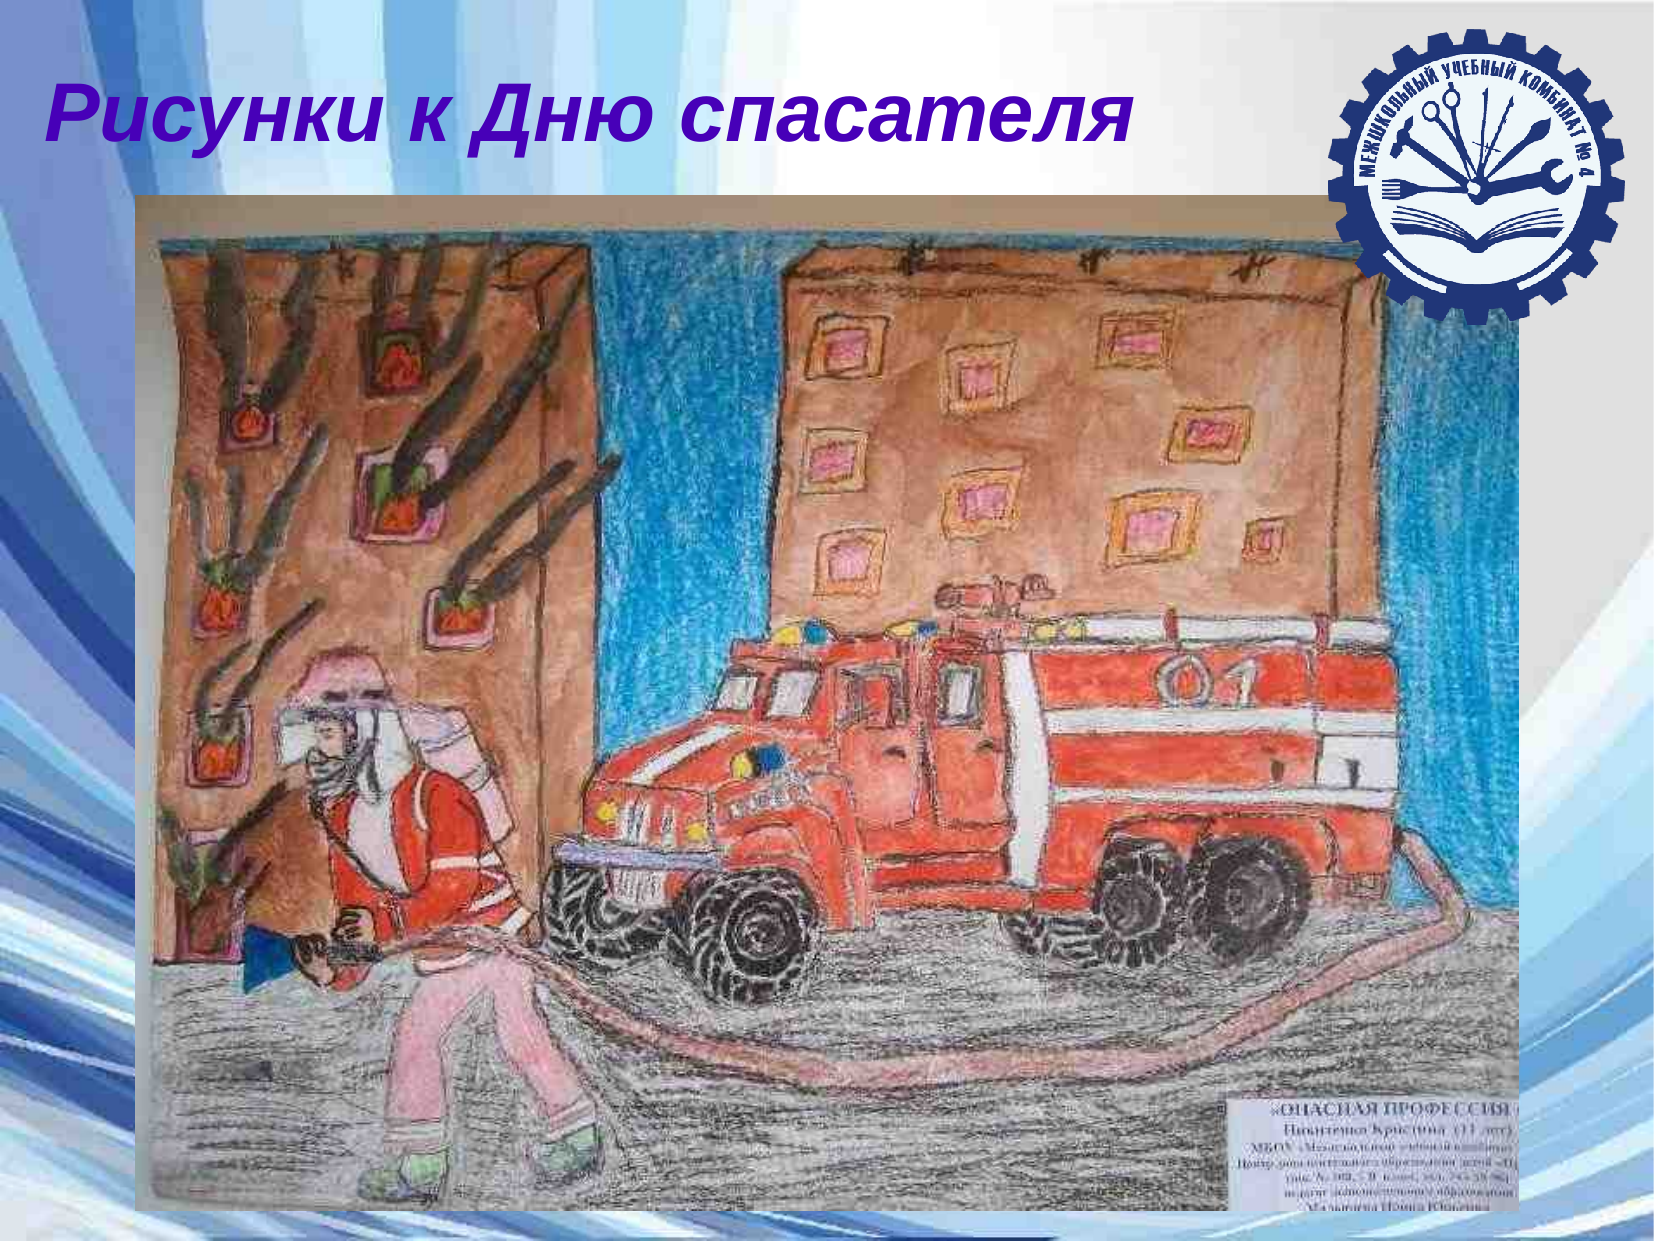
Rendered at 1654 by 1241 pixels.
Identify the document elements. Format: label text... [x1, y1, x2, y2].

picture [0, 0, 1654, 1241]
text_box Рисунки к Дню спасателя [29, 58, 1328, 167]
